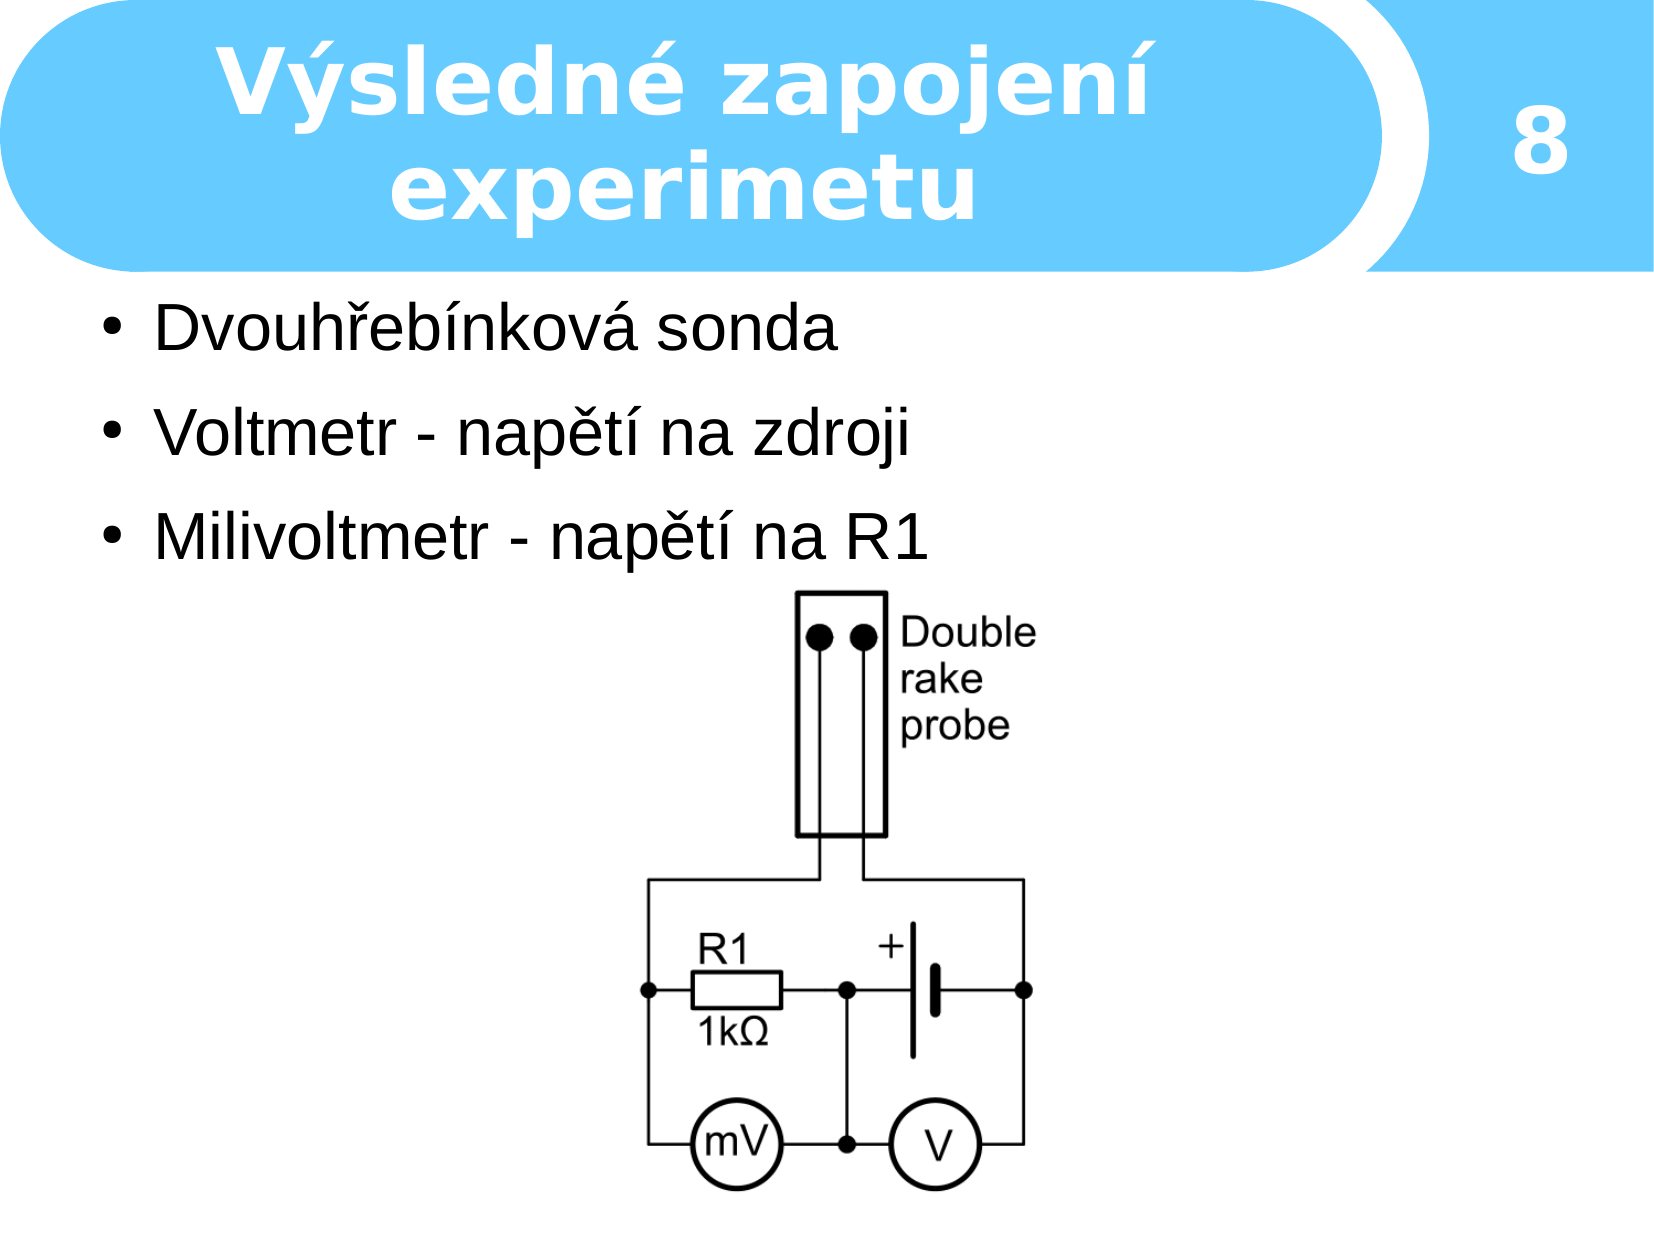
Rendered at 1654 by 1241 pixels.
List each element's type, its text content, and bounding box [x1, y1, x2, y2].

list Dvouhřebínková sonda Voltmetr - napětí na zdroji Milivoltmetr - napětí na R1 [82, 290, 1571, 1010]
picture [504, 1010, 1150, 1232]
title Výsledné zapojení experimetu [118, 0, 1252, 272]
